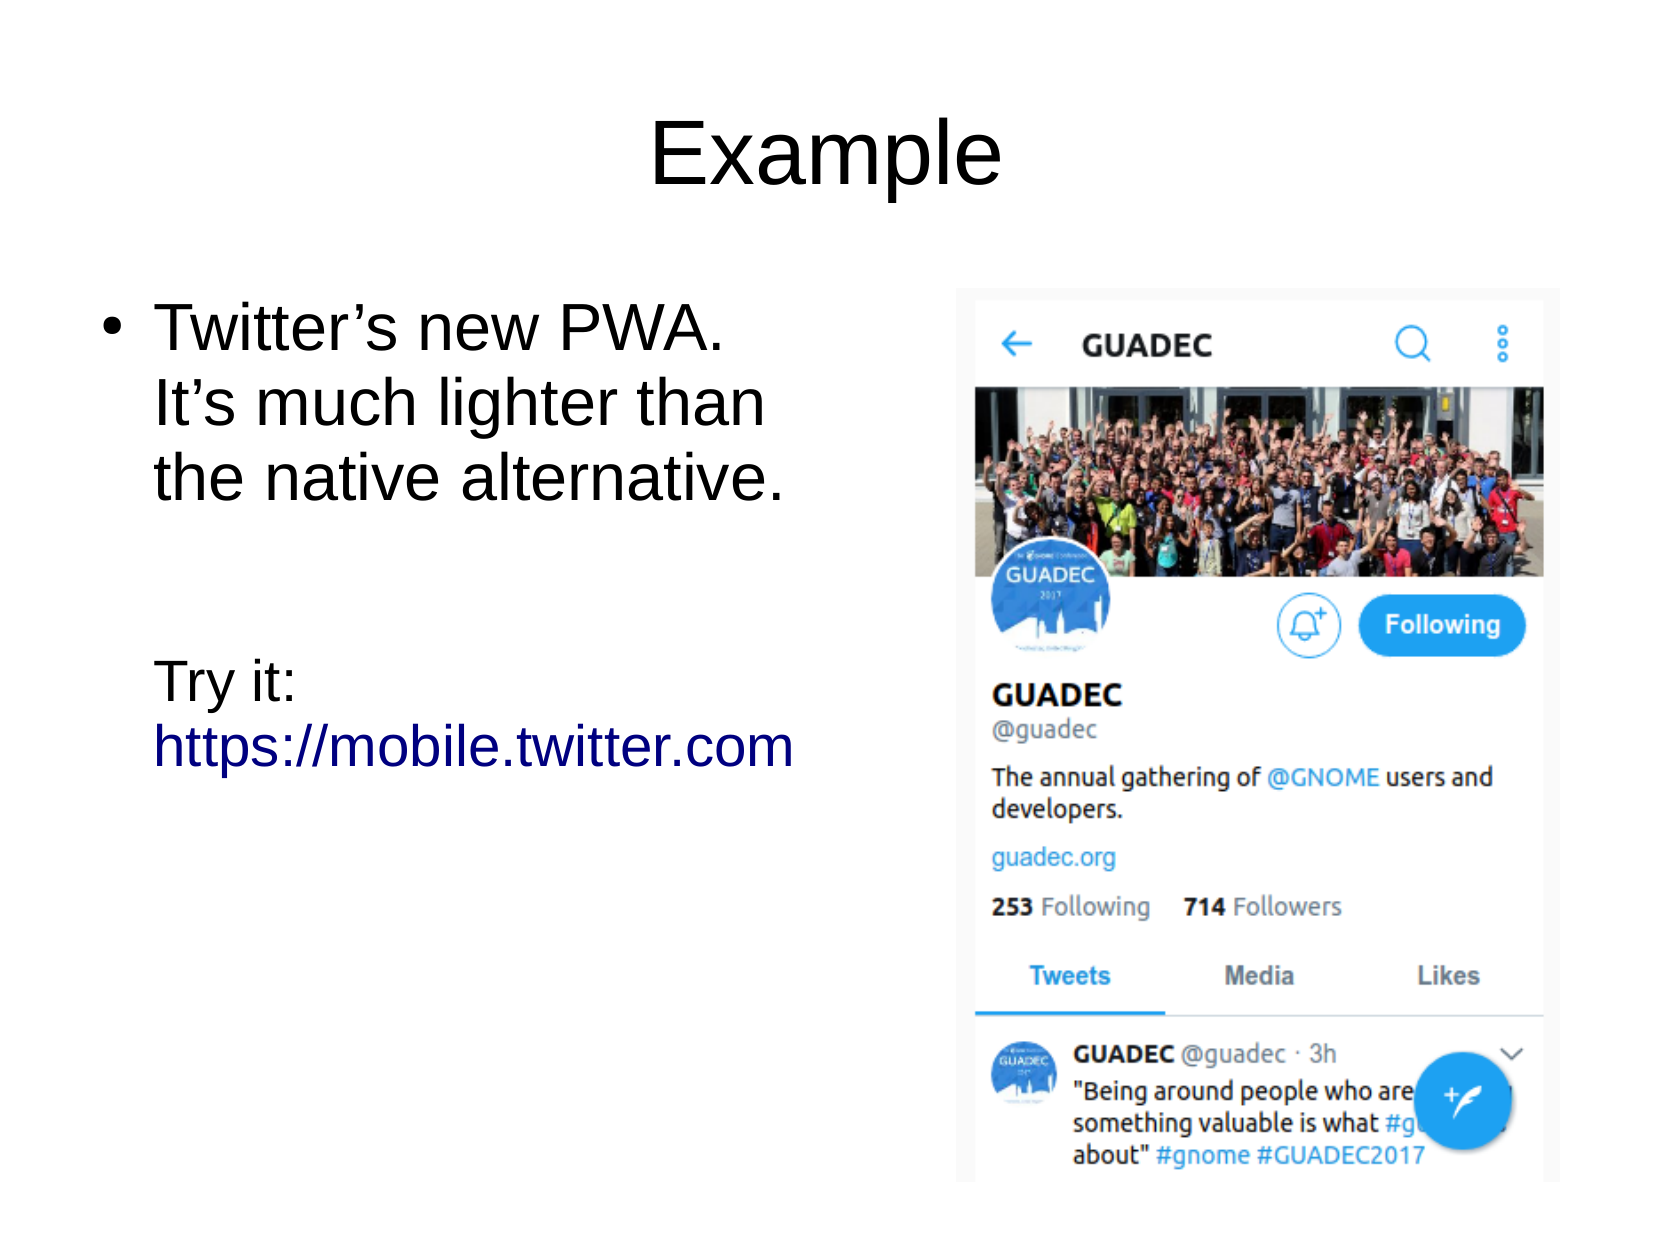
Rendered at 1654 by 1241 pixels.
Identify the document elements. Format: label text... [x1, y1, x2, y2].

picture [956, 288, 1560, 1182]
title Example [82, 49, 1571, 257]
list Twitter’s new PWA. It’s much lighter than the native alternative. Try it: https://mobile.twitter.com [82, 290, 827, 1010]
